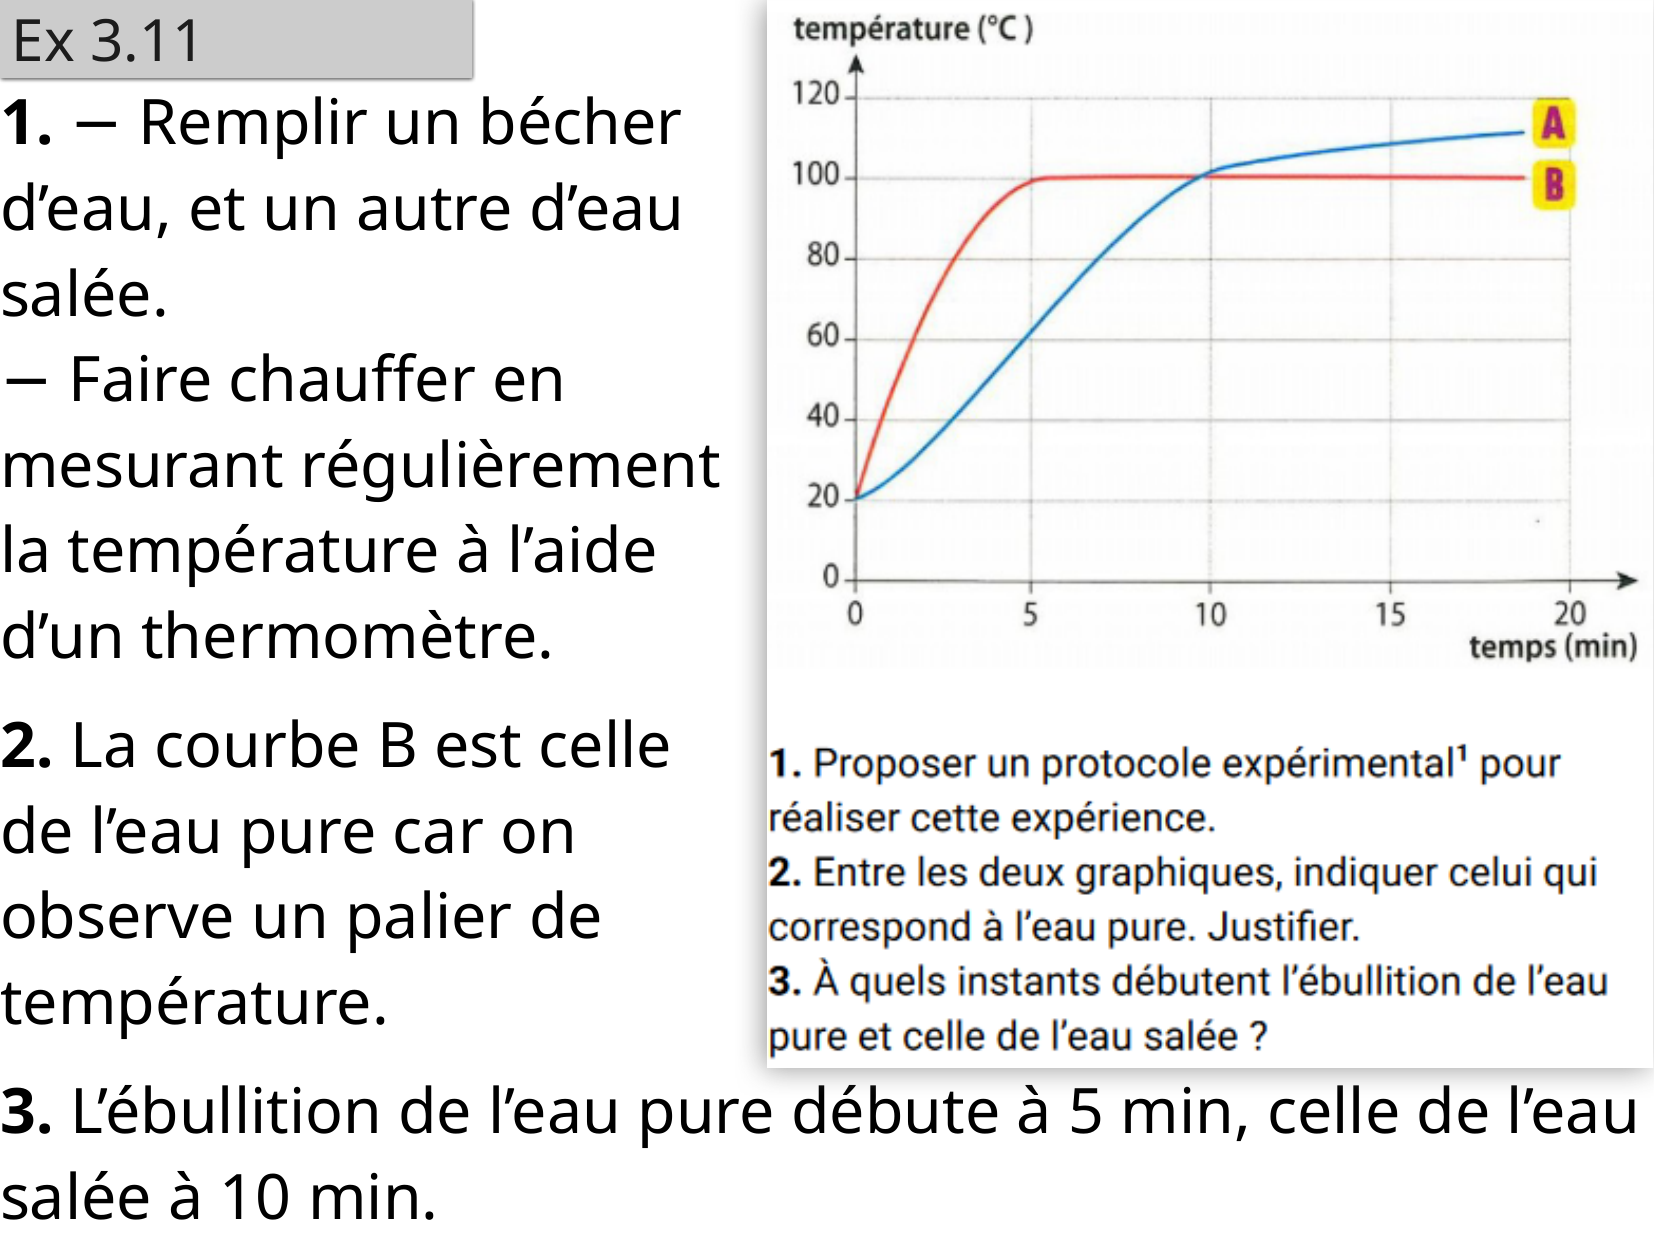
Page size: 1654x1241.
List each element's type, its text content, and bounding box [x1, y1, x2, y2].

picture [767, 0, 1654, 1068]
list 1. − Remplir un bécher d’eau, et un autre d’eau salée. − Faire chauffer en mesurant régulièrement la température à l’aide d’un thermomètre. 2. La courbe B est celle de l’eau pure car on observe un palier de température. 3. L’ébullition de l’eau pure débute à 5 min, celle de l’eau salée à 10 min. [0, 78, 1654, 1241]
title Ex 3.11 [0, 0, 473, 78]
